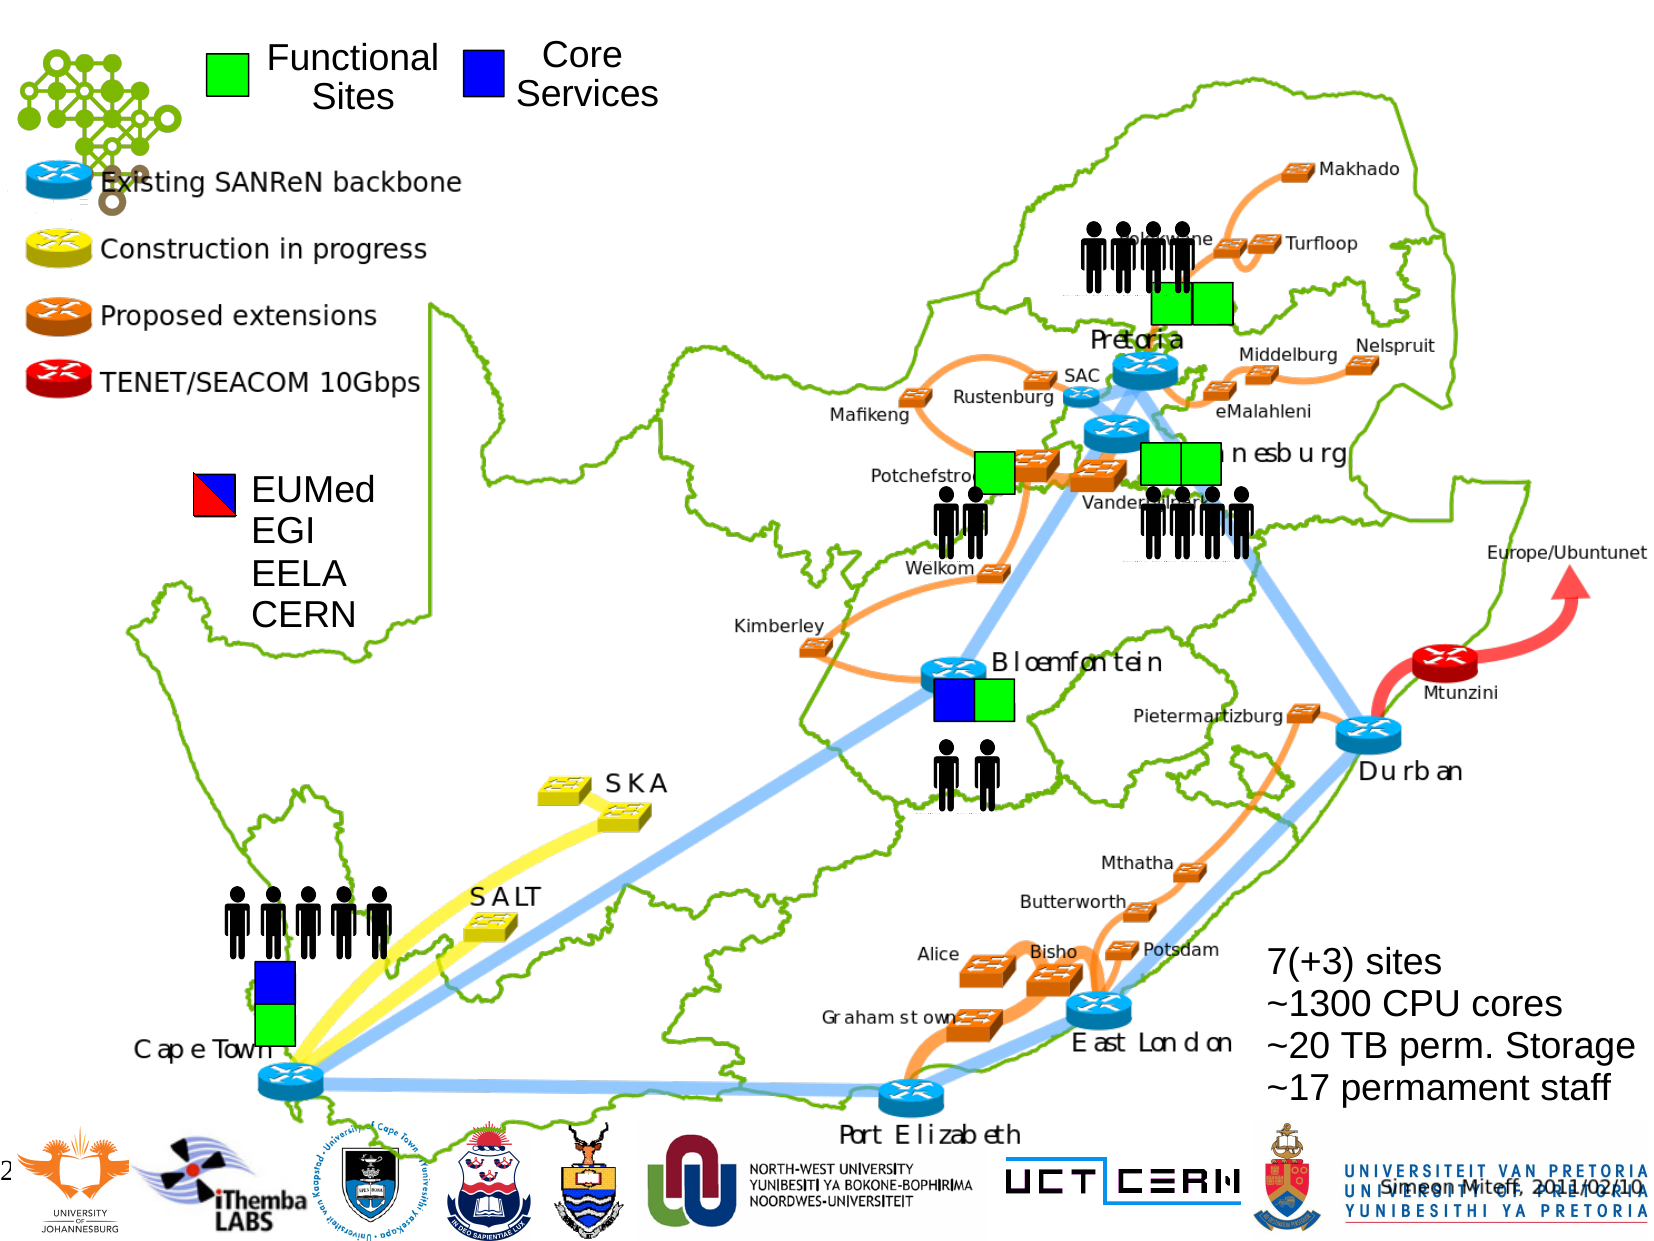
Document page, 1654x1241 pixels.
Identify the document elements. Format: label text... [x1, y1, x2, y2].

picture [1, 35, 1654, 1241]
text_box Core Services [496, 28, 680, 119]
text_box [1140, 442, 1222, 486]
text_box [463, 50, 496, 97]
text_box [1151, 282, 1234, 325]
text_box EUMed EGI EELA CERN [236, 460, 391, 644]
text_box [193, 472, 236, 517]
text_box [974, 451, 1015, 495]
text_box [206, 53, 249, 97]
text_box 7(+3) sites ~1300 CPU cores ~20 TB perm. Storage ~17 permament staff [1251, 933, 1653, 1116]
text_box [934, 679, 1015, 722]
text_box Functional Sites [251, 31, 455, 119]
text_box [255, 961, 296, 1047]
